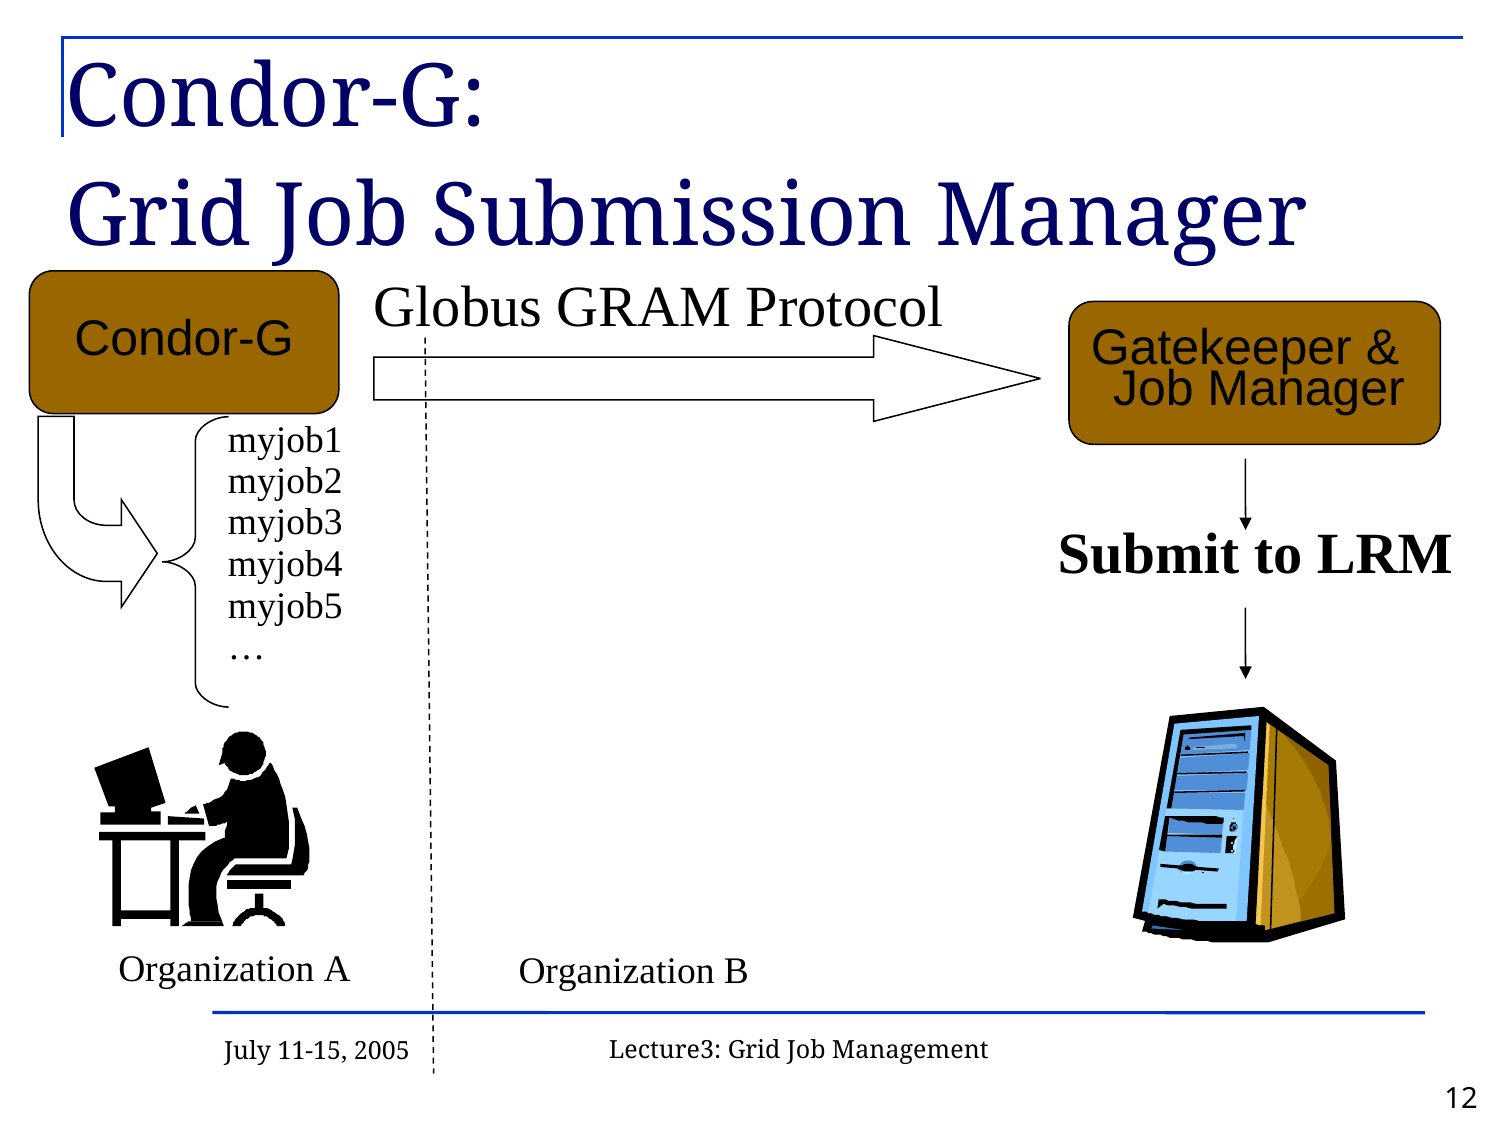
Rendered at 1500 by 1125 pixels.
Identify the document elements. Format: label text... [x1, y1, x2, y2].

text_box [373, 348, 1041, 422]
text_box Lecture3: Grid Job Management [562, 1025, 1036, 1074]
text_box Organization B [503, 941, 765, 999]
text_box Submit to LRM [1042, 513, 1468, 594]
text_box Condor-G [29, 270, 339, 414]
text_box myjob1 myjob2 myjob3 myjob4 myjob5 … [213, 410, 358, 676]
picture [94, 731, 325, 930]
text_box July 11-15, 2005 [209, 1024, 549, 1075]
text_box Globus GRAM Protocol [359, 267, 1074, 348]
text_box Gatekeeper & Job Manager [1069, 301, 1441, 445]
picture [1132, 706, 1349, 951]
text_box Organization A [103, 940, 367, 998]
title Condor-G: Grid Job Submission Manager [50, 24, 1459, 251]
text_box <number> [1151, 1074, 1500, 1125]
text_box [38, 416, 158, 608]
